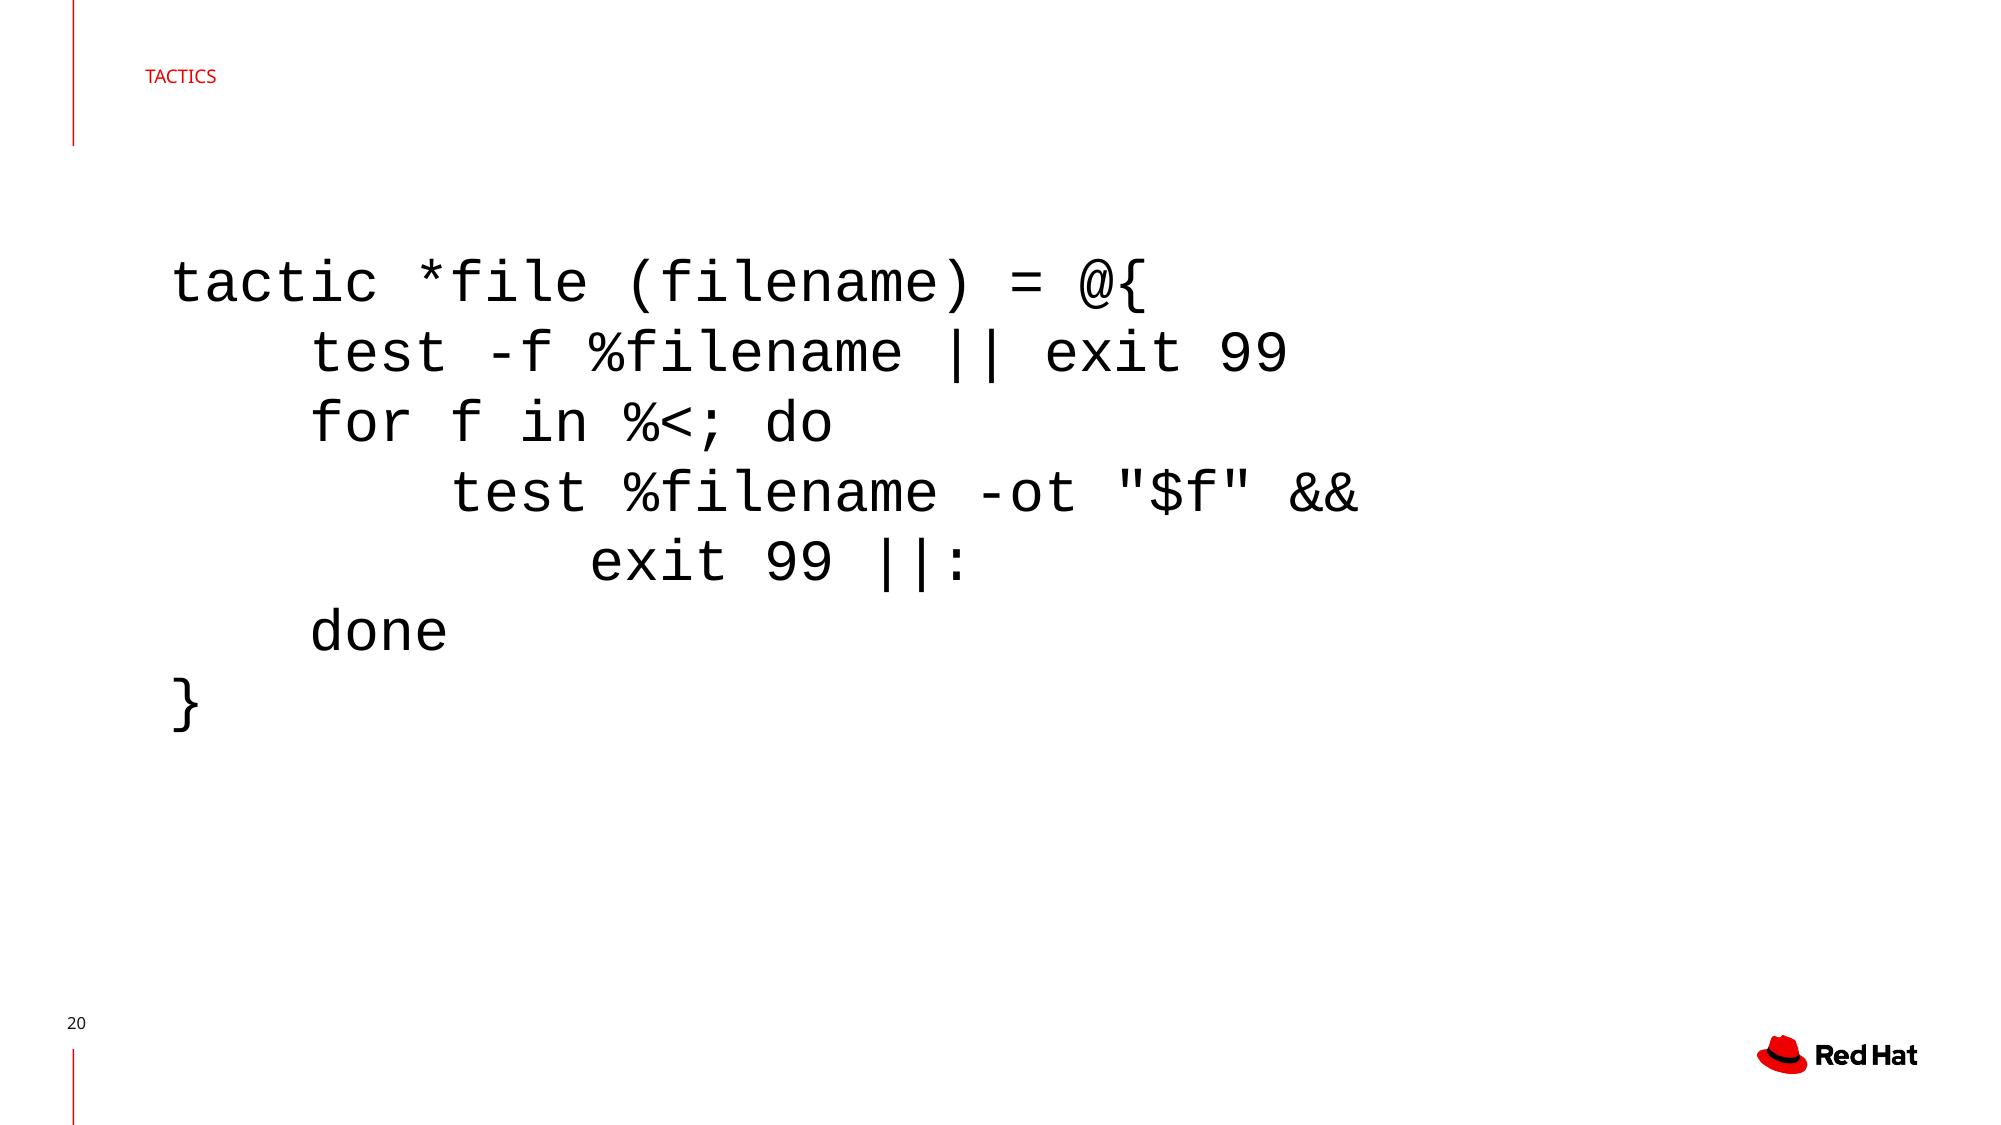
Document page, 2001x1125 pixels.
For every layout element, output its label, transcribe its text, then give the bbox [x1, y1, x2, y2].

text_box TACTICS [73, 9, 918, 144]
text_box tactic *file (filename) = @{ test -f %filename || exit 99 for f in %<; do test %filename -ot "$f" && exit 99 ||: done } [154, 235, 1807, 740]
picture [1757, 1035, 1918, 1074]
